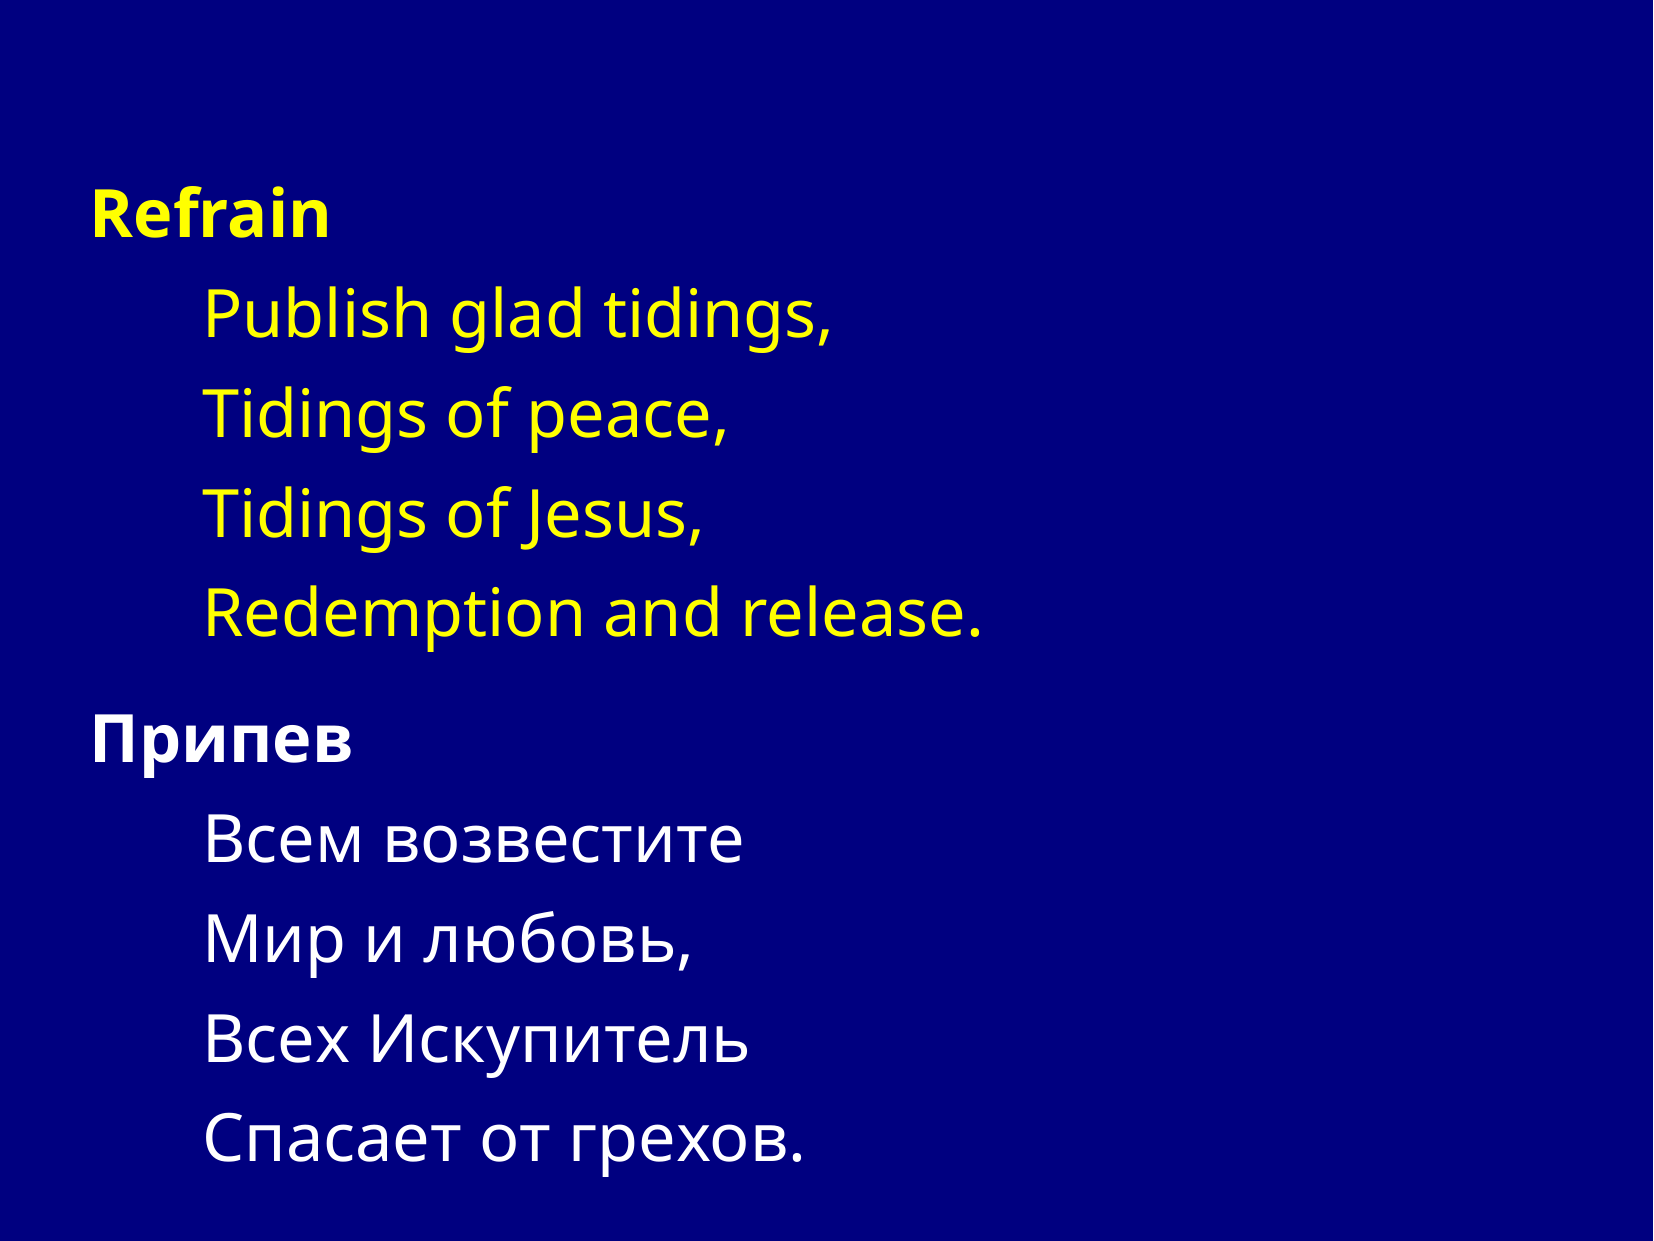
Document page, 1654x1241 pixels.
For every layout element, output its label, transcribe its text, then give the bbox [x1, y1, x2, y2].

text_box Refrain Publish glad tidings, Tidings of peace, Tidings of Jesus, Redemption and release. [75, 150, 1651, 638]
text_box Припев Всем возвестите Мир и любовь, Всех Искупитель Спасает от грехов. [75, 675, 1576, 1163]
